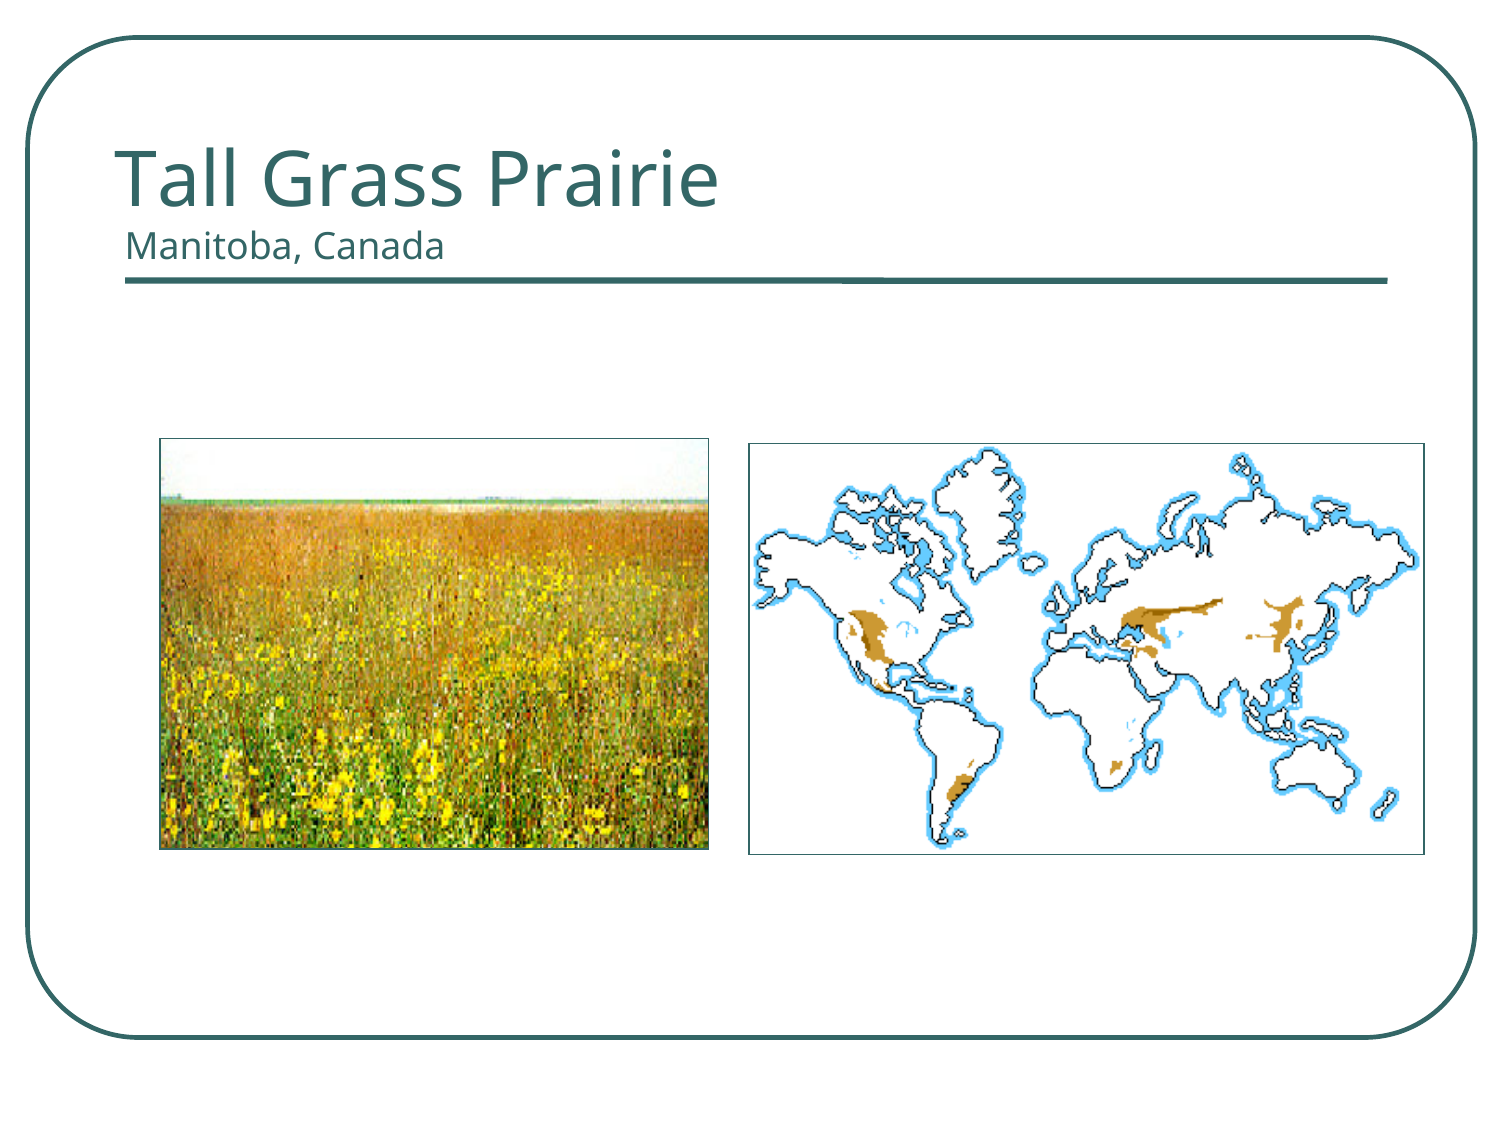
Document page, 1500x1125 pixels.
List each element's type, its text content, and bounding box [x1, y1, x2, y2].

picture [160, 439, 708, 849]
title Tall Grass Prairie Manitoba, Canada [100, 87, 1388, 275]
picture [750, 444, 1424, 854]
